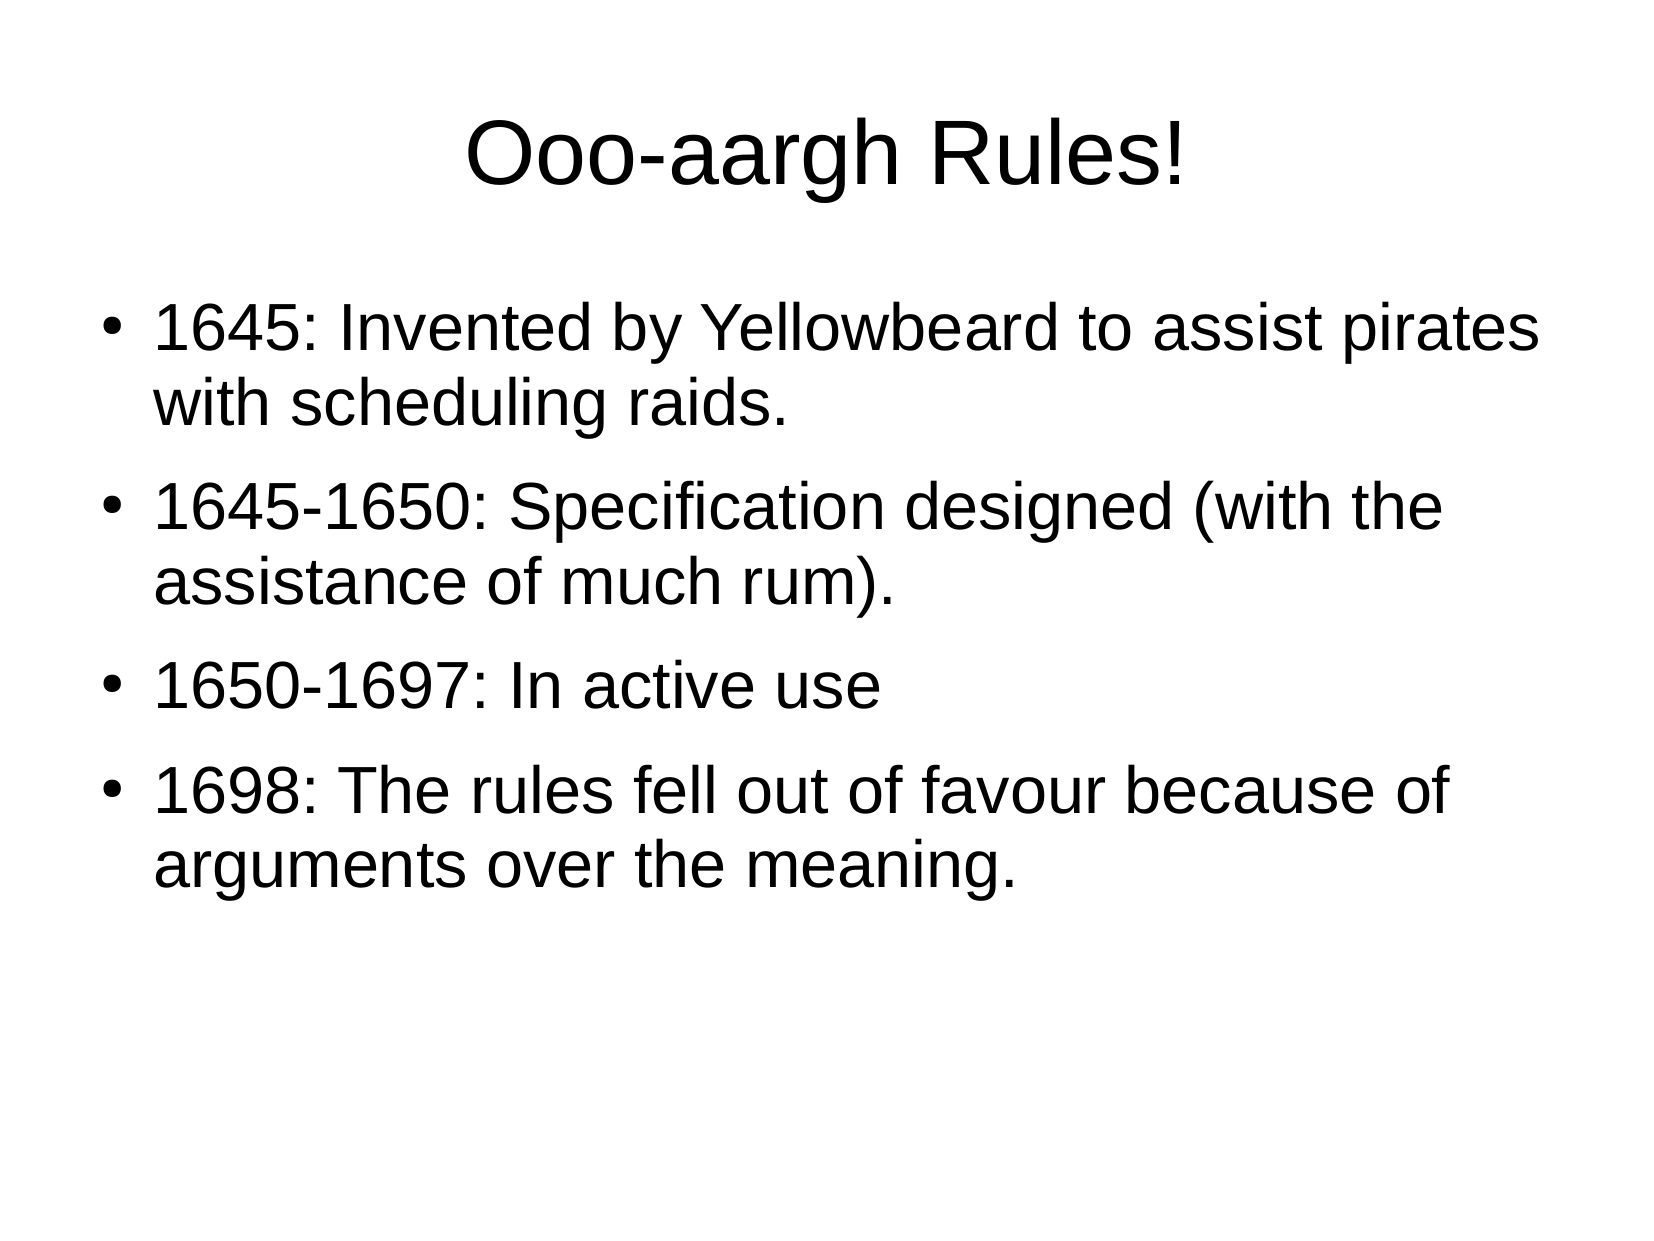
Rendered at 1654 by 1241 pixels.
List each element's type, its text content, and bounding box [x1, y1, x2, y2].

title Ooo-aargh Rules! [82, 56, 1571, 250]
list 1645: Invented by Yellowbeard to assist pirates with scheduling raids. 1645-1650: Specification designed (with the assistance of much rum). 1650-1697: In active use 1698: The rules fell out of favour because of arguments over the meaning. [82, 290, 1571, 1094]
